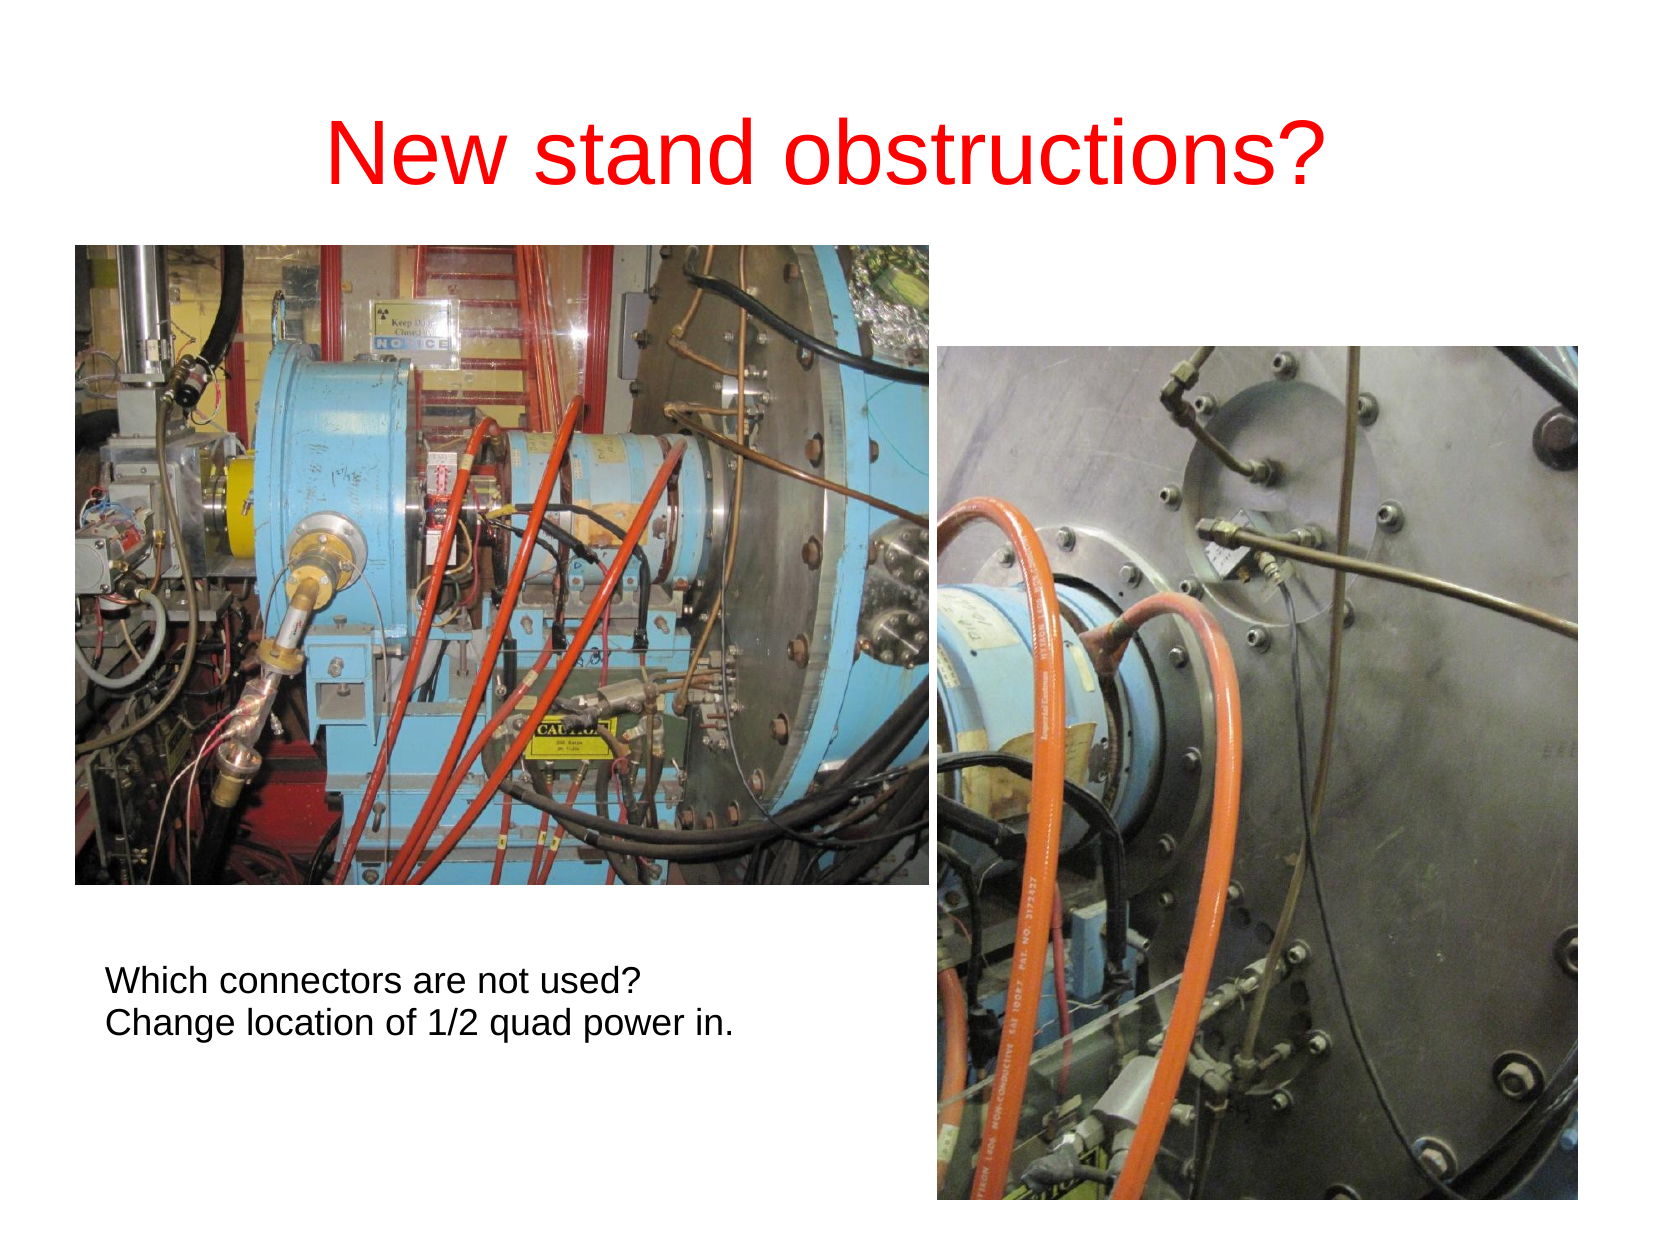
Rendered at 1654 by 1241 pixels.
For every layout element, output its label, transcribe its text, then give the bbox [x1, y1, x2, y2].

title New stand obstructions? [82, 56, 1571, 250]
picture [937, 346, 1578, 1201]
picture [75, 245, 929, 886]
text_box Which connectors are not used? Change location of 1/2 quad power in. [90, 952, 841, 1052]
